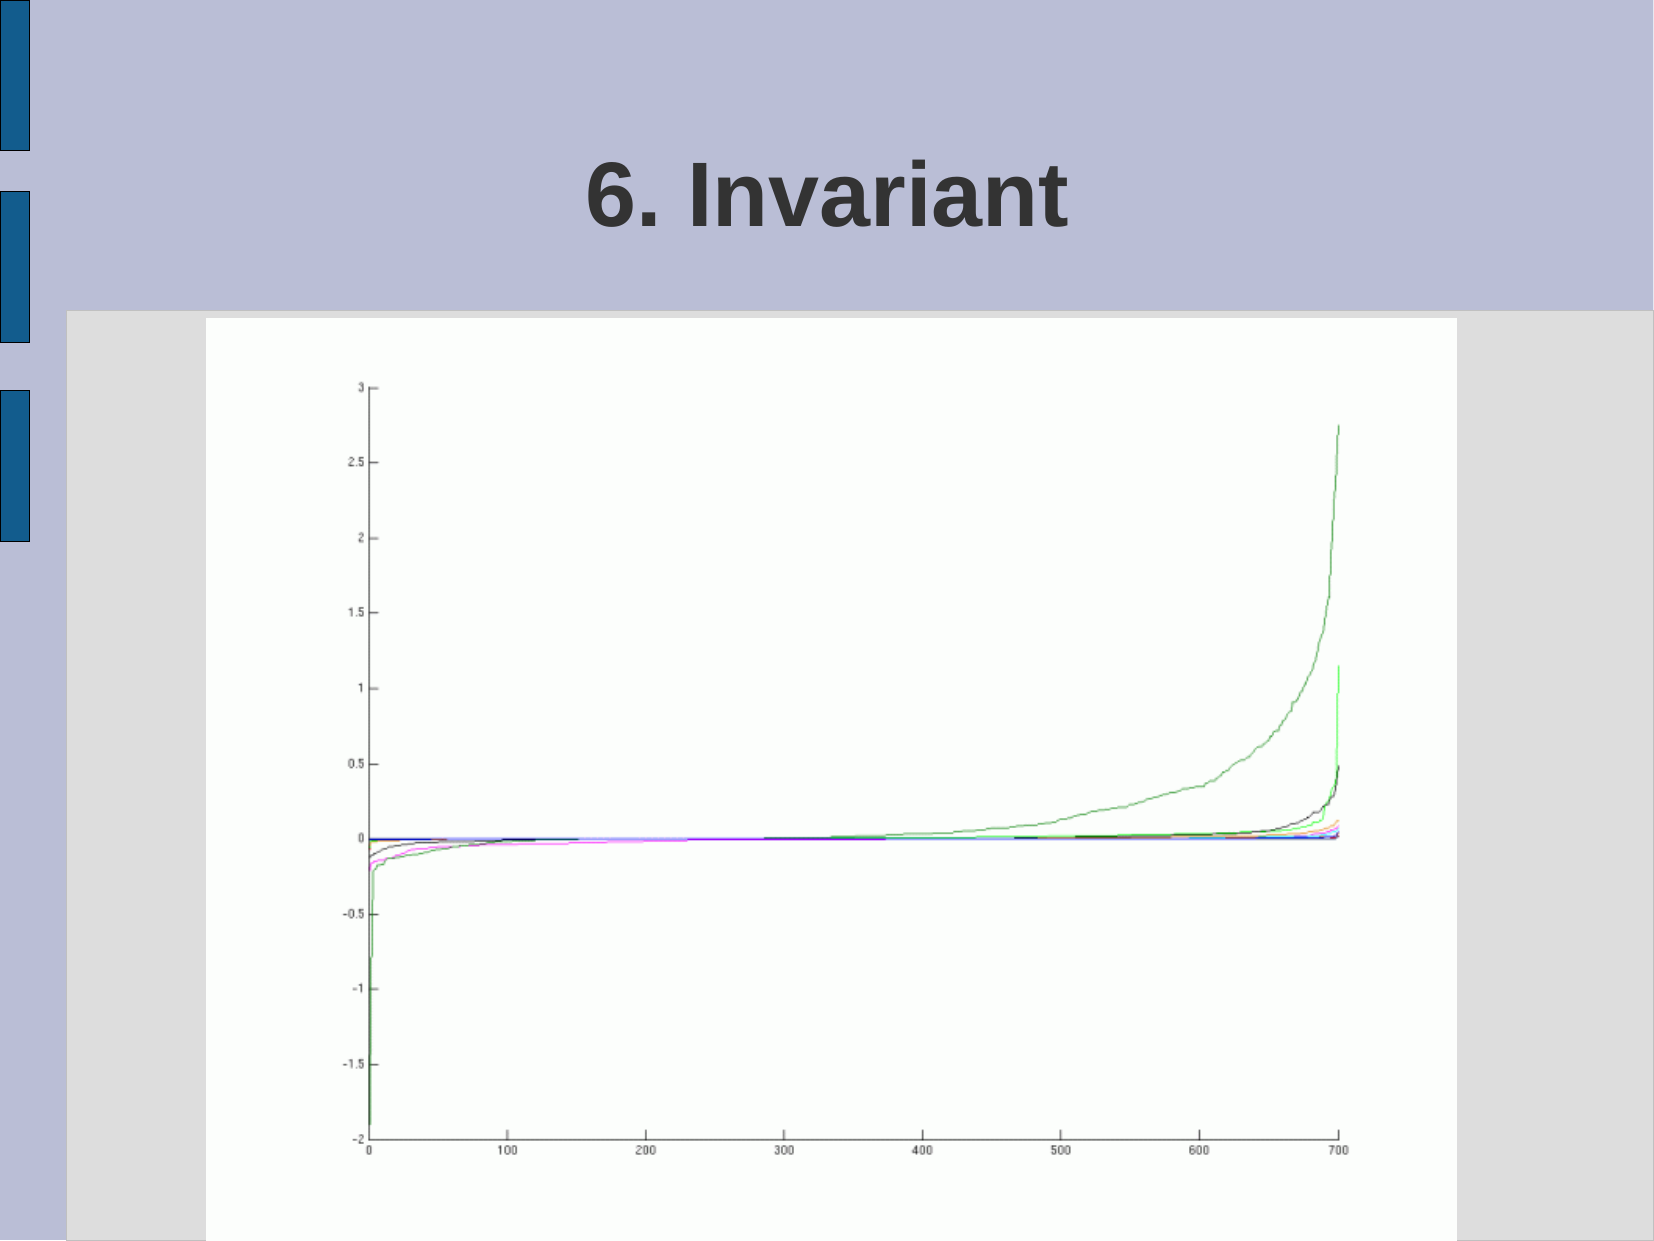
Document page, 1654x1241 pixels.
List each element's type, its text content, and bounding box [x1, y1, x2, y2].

picture [206, 318, 1457, 1241]
title 6. Invariant [121, 91, 1534, 299]
